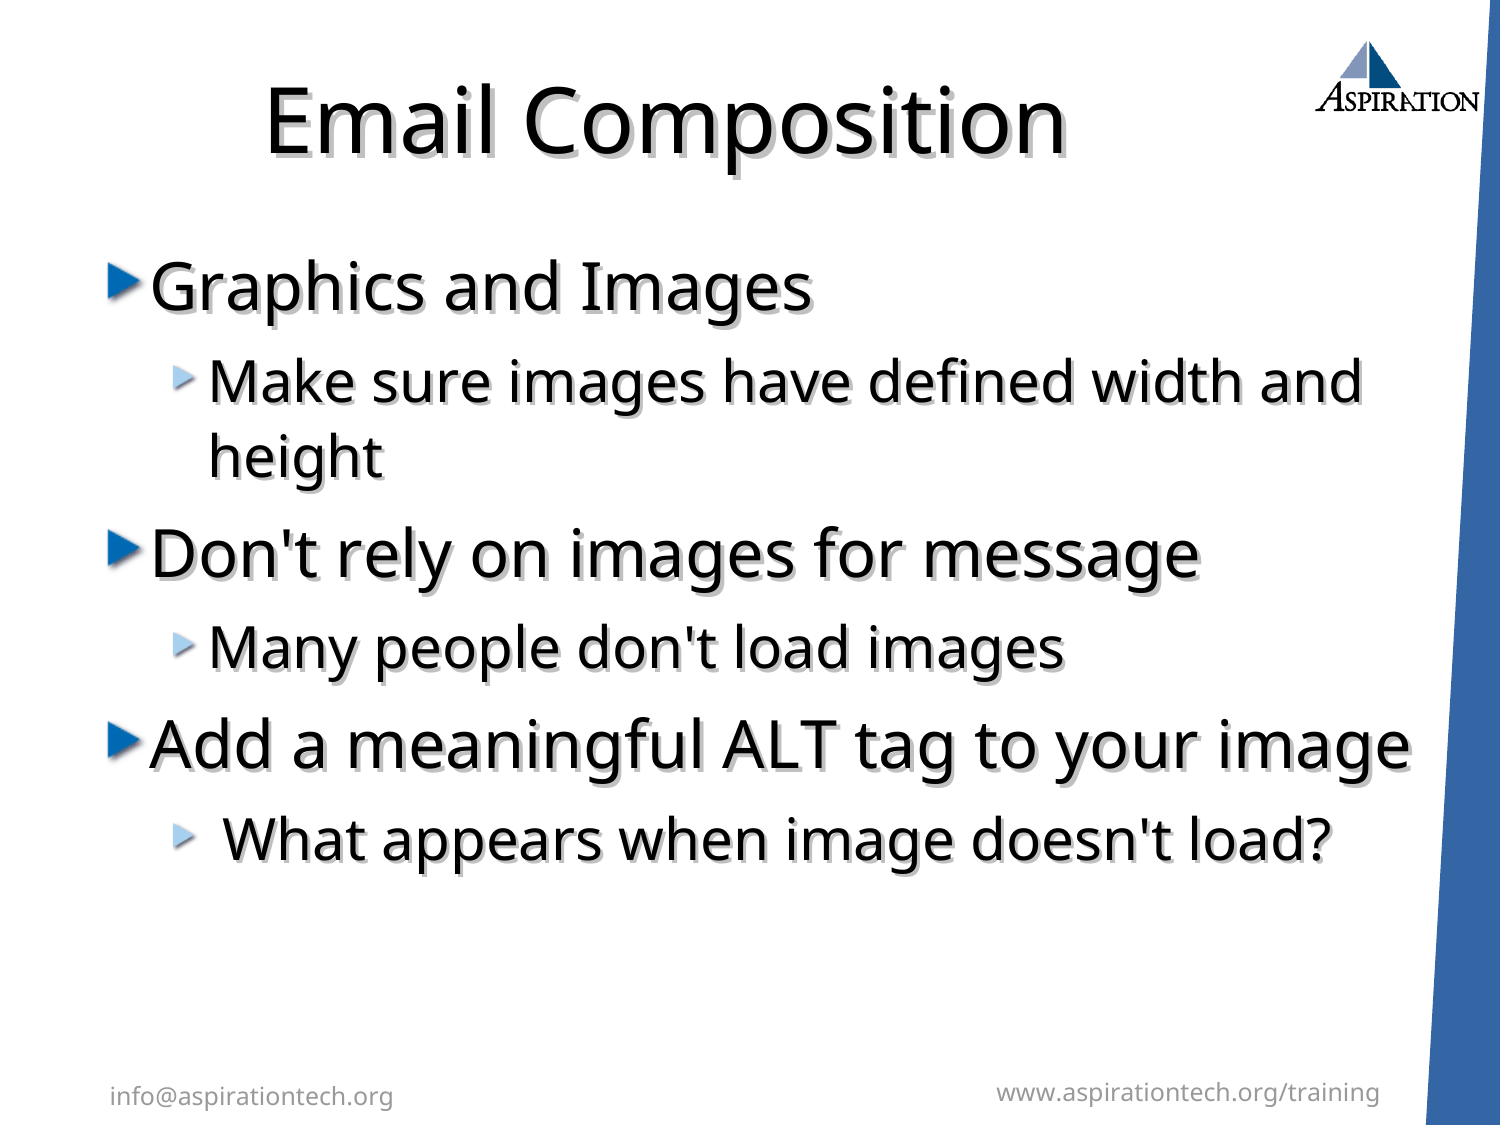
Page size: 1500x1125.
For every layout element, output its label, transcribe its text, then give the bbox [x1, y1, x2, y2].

picture [1315, 41, 1480, 120]
list Graphics and Images Make sure images have defined width and height Don't rely on images for message Many people don't load images Add a meaningful ALT tag to your image What appears when image doesn't load? [49, 238, 1447, 892]
title Email Composition [49, 19, 1284, 206]
